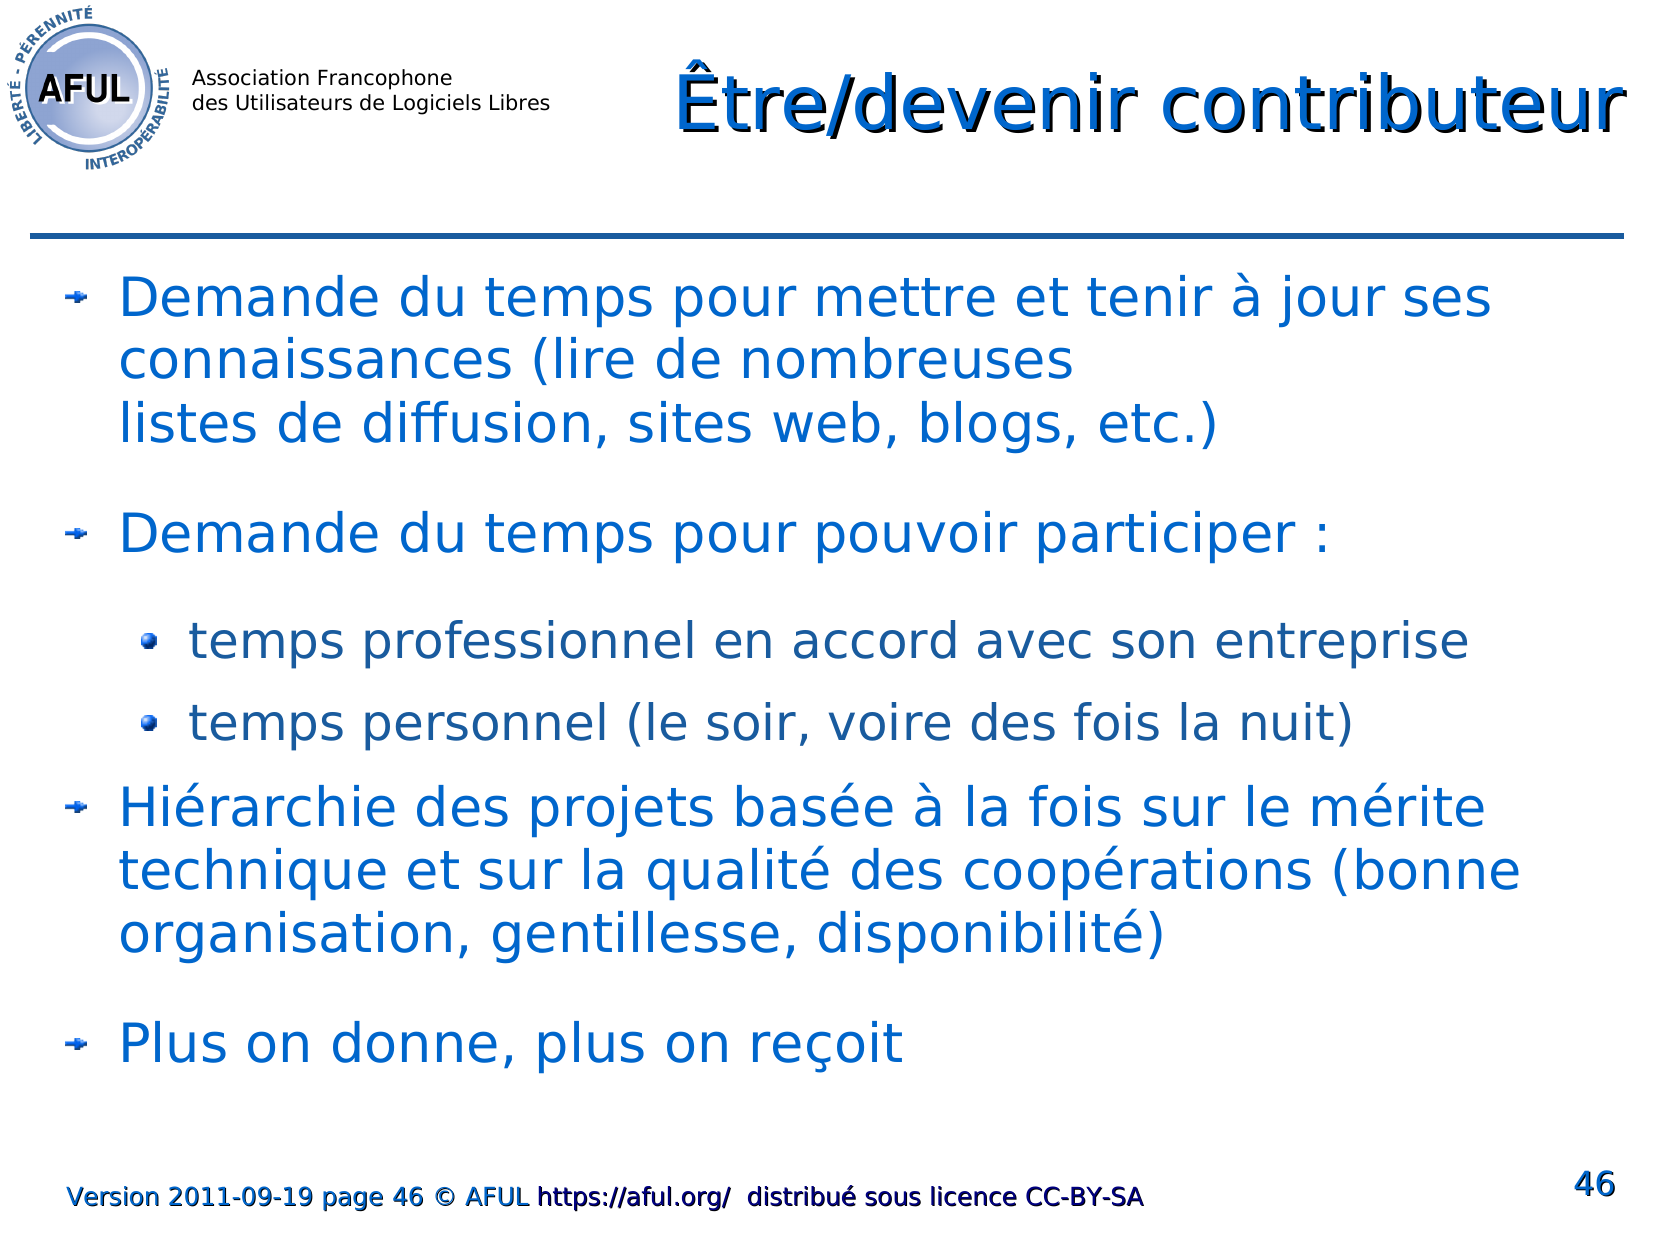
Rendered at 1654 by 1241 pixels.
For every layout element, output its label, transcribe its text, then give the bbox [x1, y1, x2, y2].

picture [0, 0, 178, 178]
list Demande du temps pour mettre et tenir à jour ses connaissances (lire de nombreuses listes de diffusion, sites web, blogs, etc.) Demande du temps pour pouvoir participer : temps professionnel en accord avec son entreprise temps personnel (le soir, voire des fois la nuit) Hiérarchie des projets basée à la fois sur le mérite technique et sur la qualité des coopérations (bonne organisation, gentillesse, disponibilité) Plus on donne, plus on reçoit [47, 265, 1595, 1211]
title Être/devenir contributeur [501, 0, 1625, 207]
